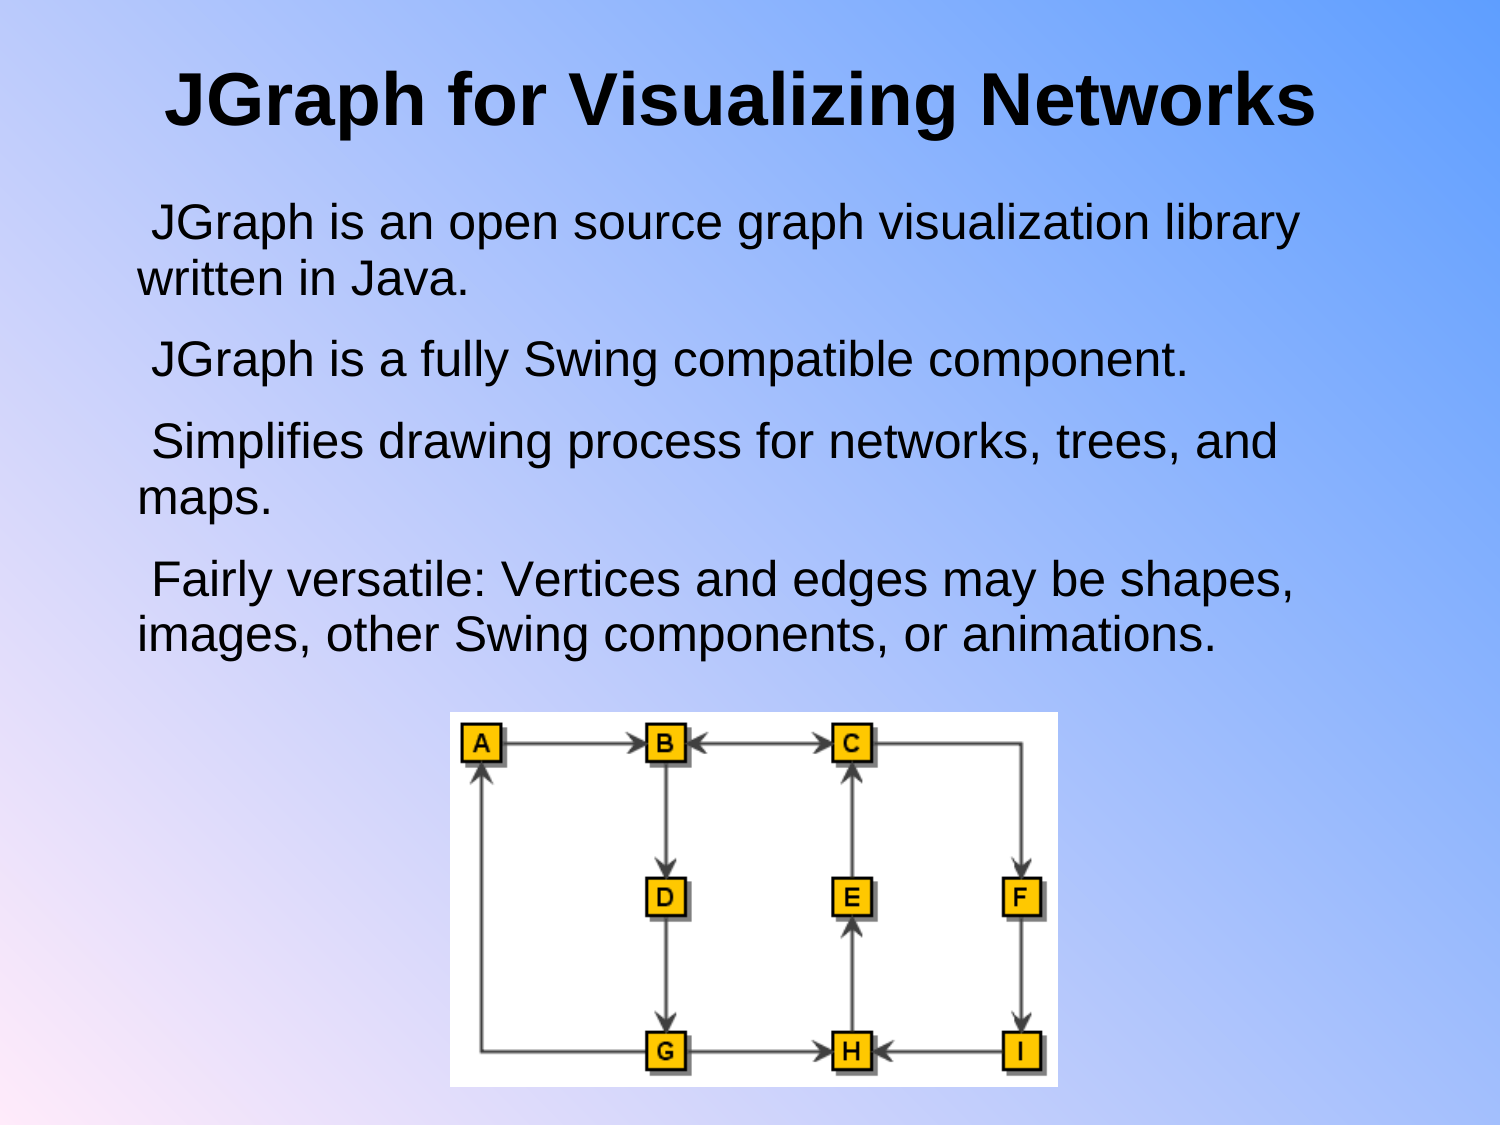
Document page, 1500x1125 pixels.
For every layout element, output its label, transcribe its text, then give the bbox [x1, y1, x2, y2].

picture [450, 712, 1058, 1087]
text_box JGraph is an open source graph visualization library written in Java. JGraph is a fully Swing compatible component. Simplifies drawing process for networks, trees, and maps. Fairly versatile: Vertices and edges may be shapes, images, other Swing components, or animations. [122, 186, 1398, 671]
text_box JGraph for Visualizing Networks [150, 49, 1351, 150]
